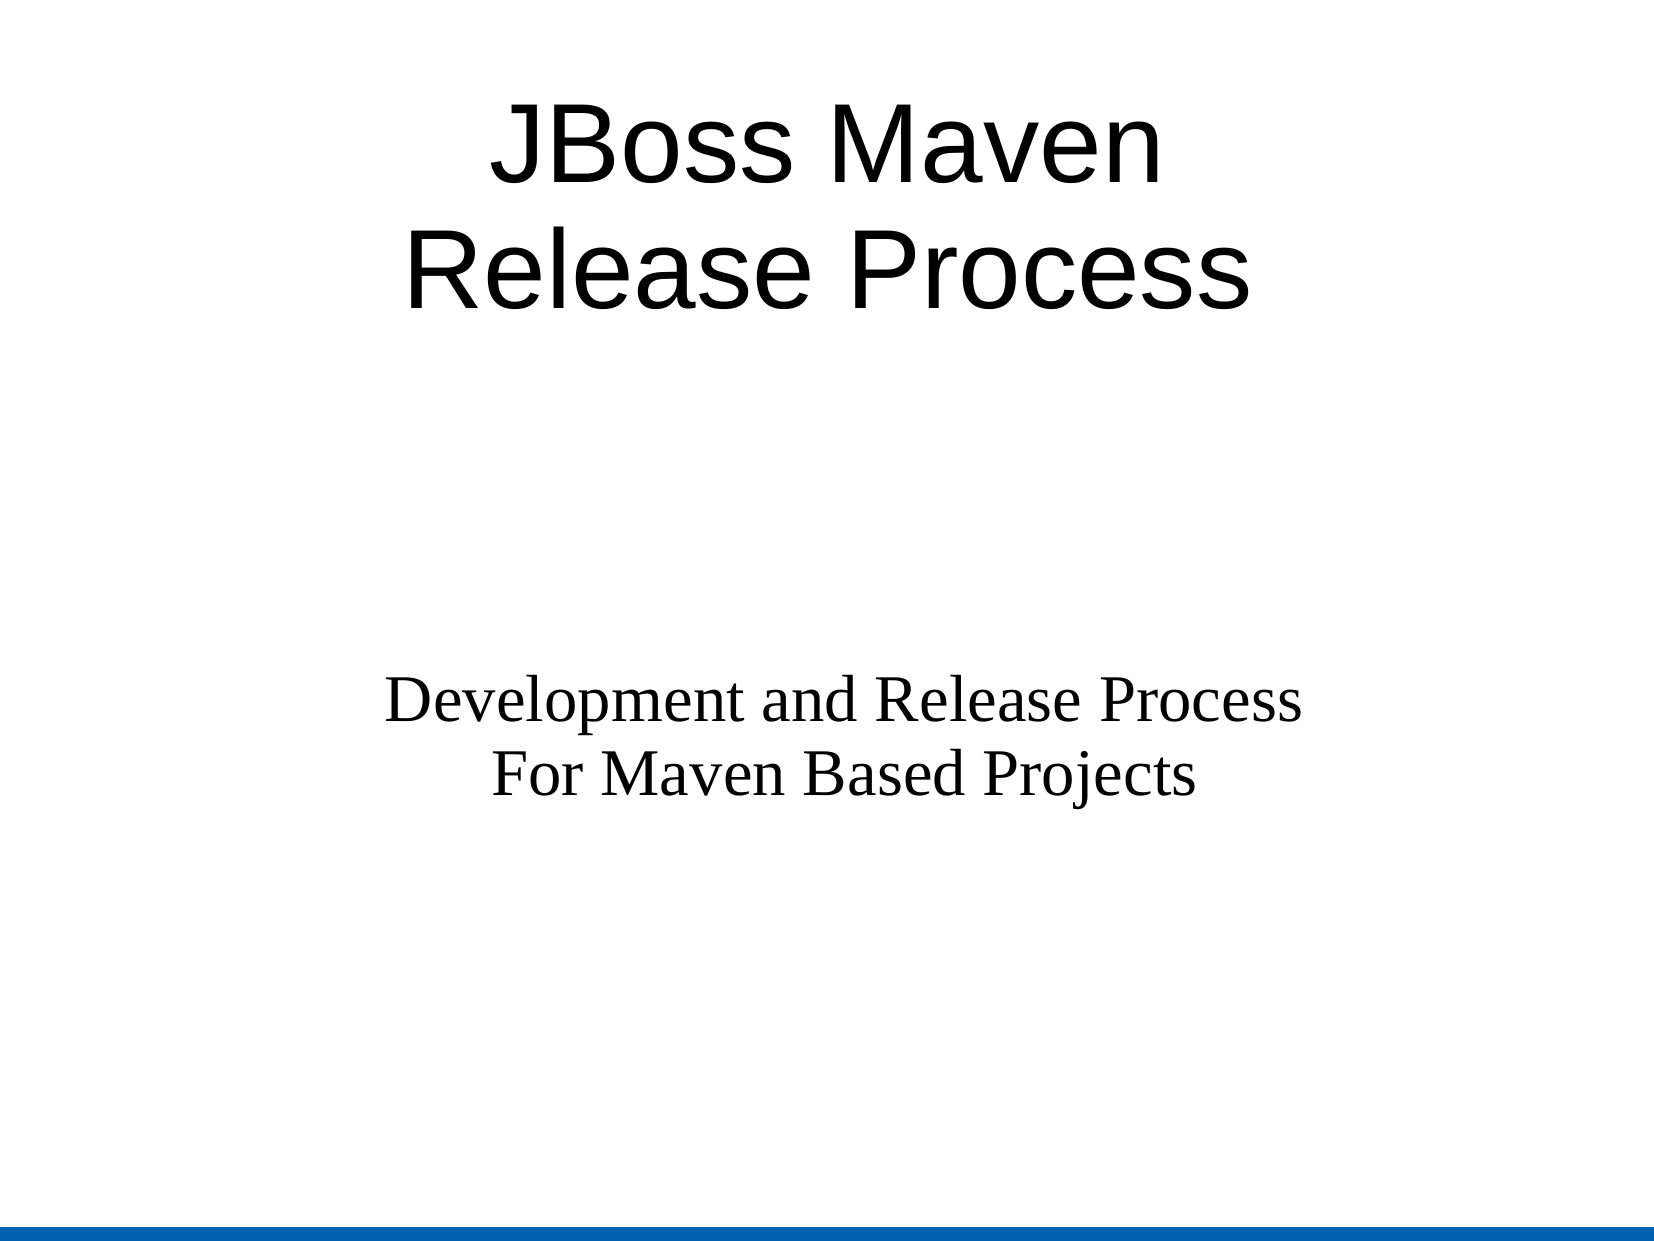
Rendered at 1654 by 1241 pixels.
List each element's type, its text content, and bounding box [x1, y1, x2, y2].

subtitle Development and Release Process For Maven Based Projects [121, 344, 1533, 1127]
title JBoss Maven Release Process [121, 39, 1533, 344]
